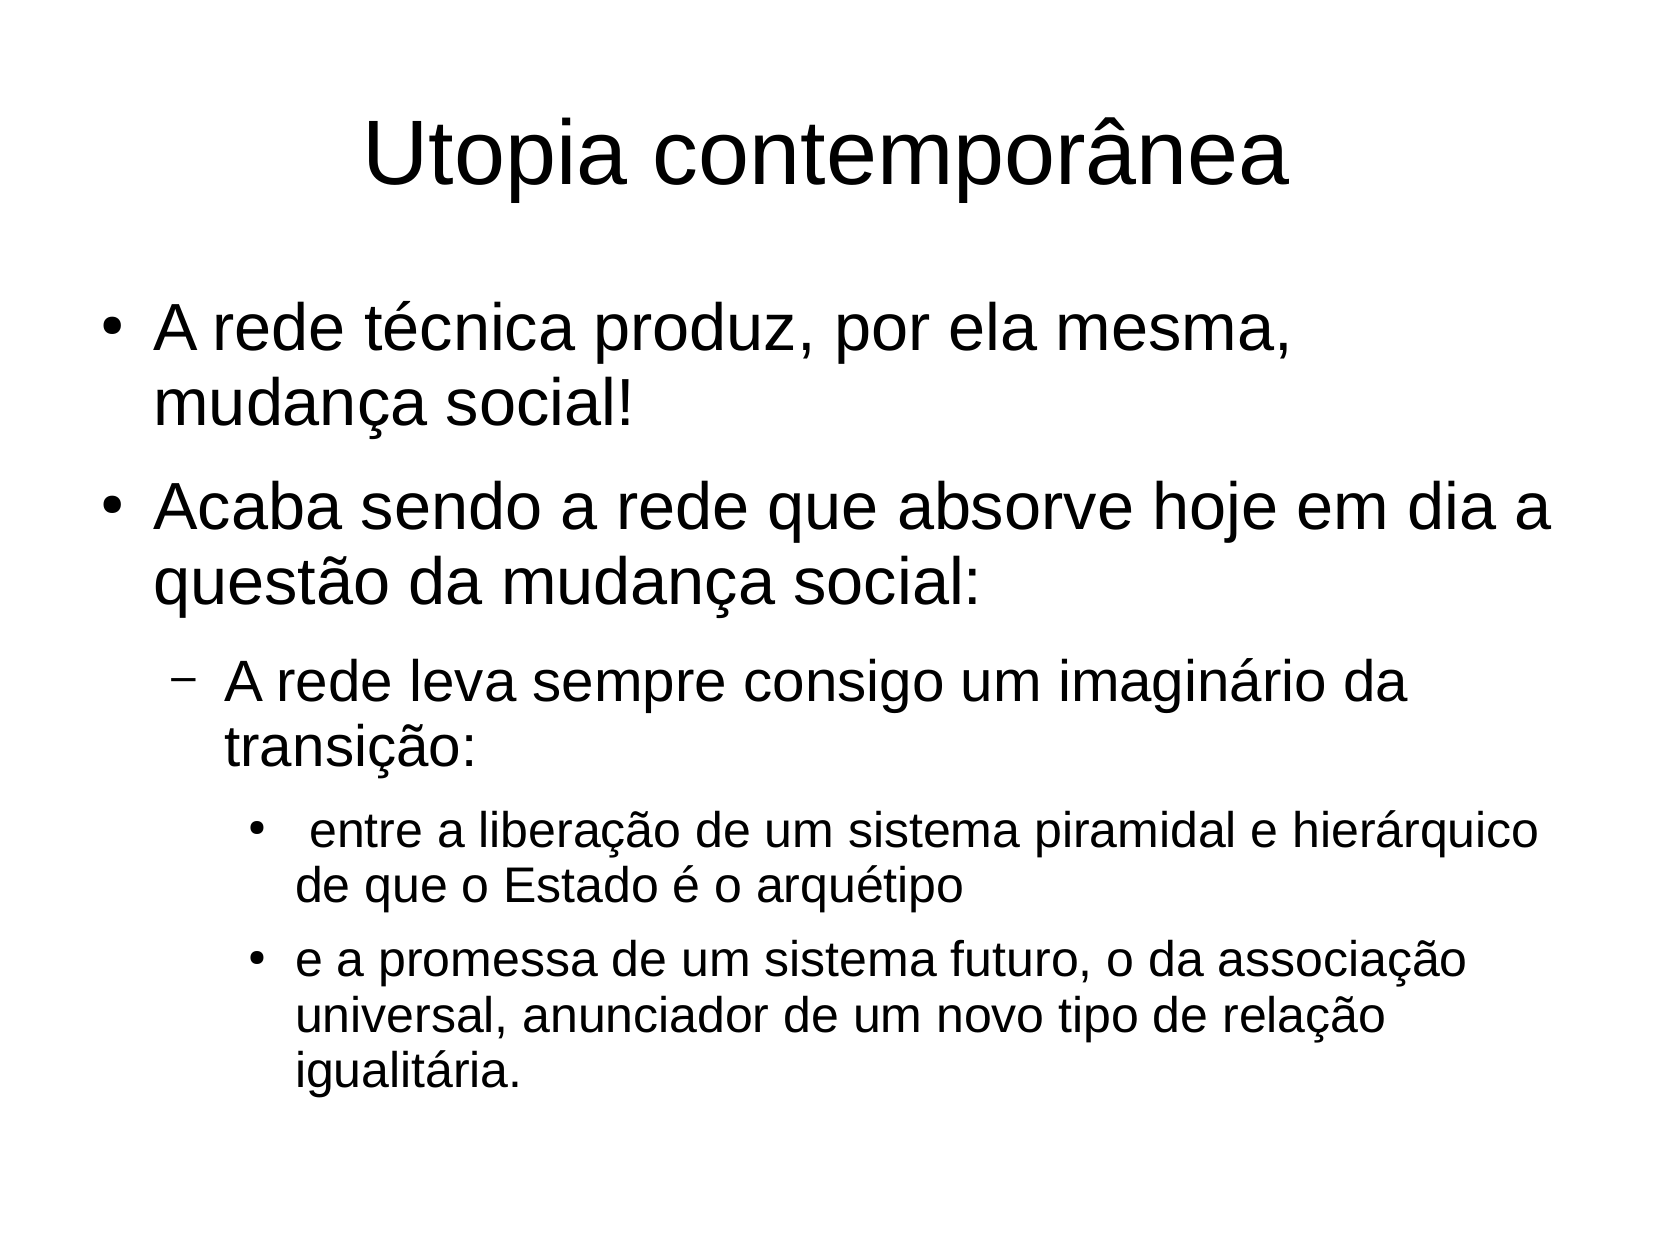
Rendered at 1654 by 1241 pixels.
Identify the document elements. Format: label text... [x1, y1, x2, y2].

list A rede técnica produz, por ela mesma, mudança social! Acaba sendo a rede que absorve hoje em dia a questão da mudança social: A rede leva sempre consigo um imaginário da transição: entre a liberação de um sistema piramidal e hierárquico de que o Estado é o arquétipo e a promessa de um sistema futuro, o da associação universal, anunciador de um novo tipo de relação igualitária. [82, 290, 1571, 1109]
title Utopia contemporânea [82, 49, 1571, 257]
